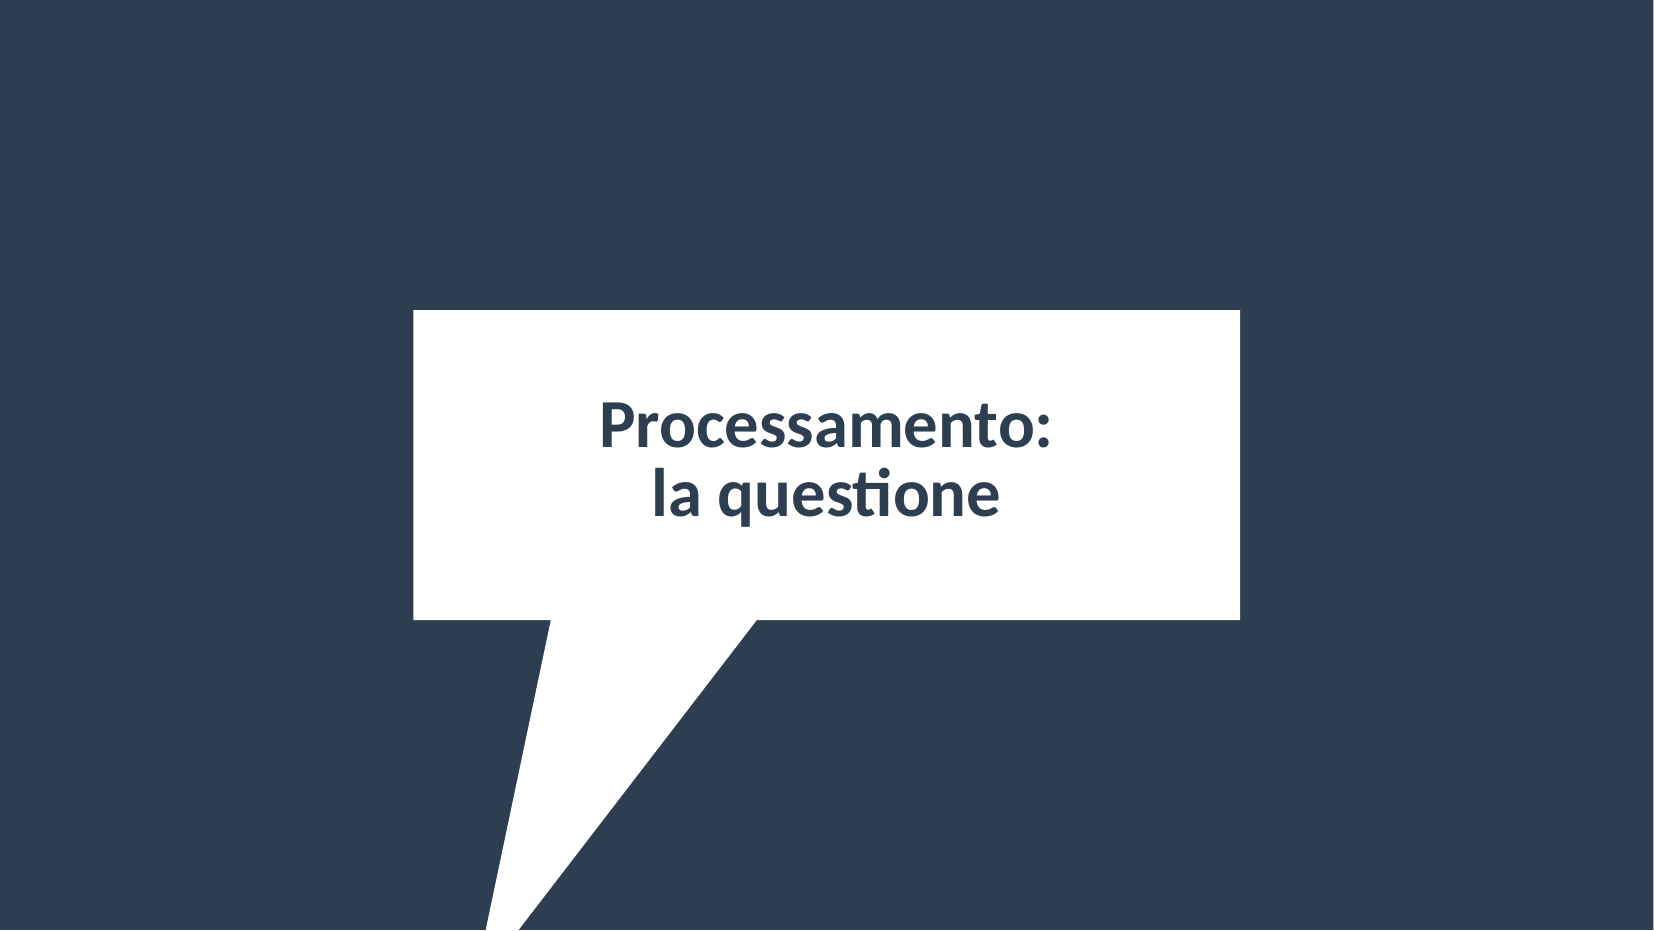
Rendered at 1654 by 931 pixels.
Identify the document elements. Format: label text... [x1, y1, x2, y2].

title Processamento: la questione [442, 332, 1211, 598]
